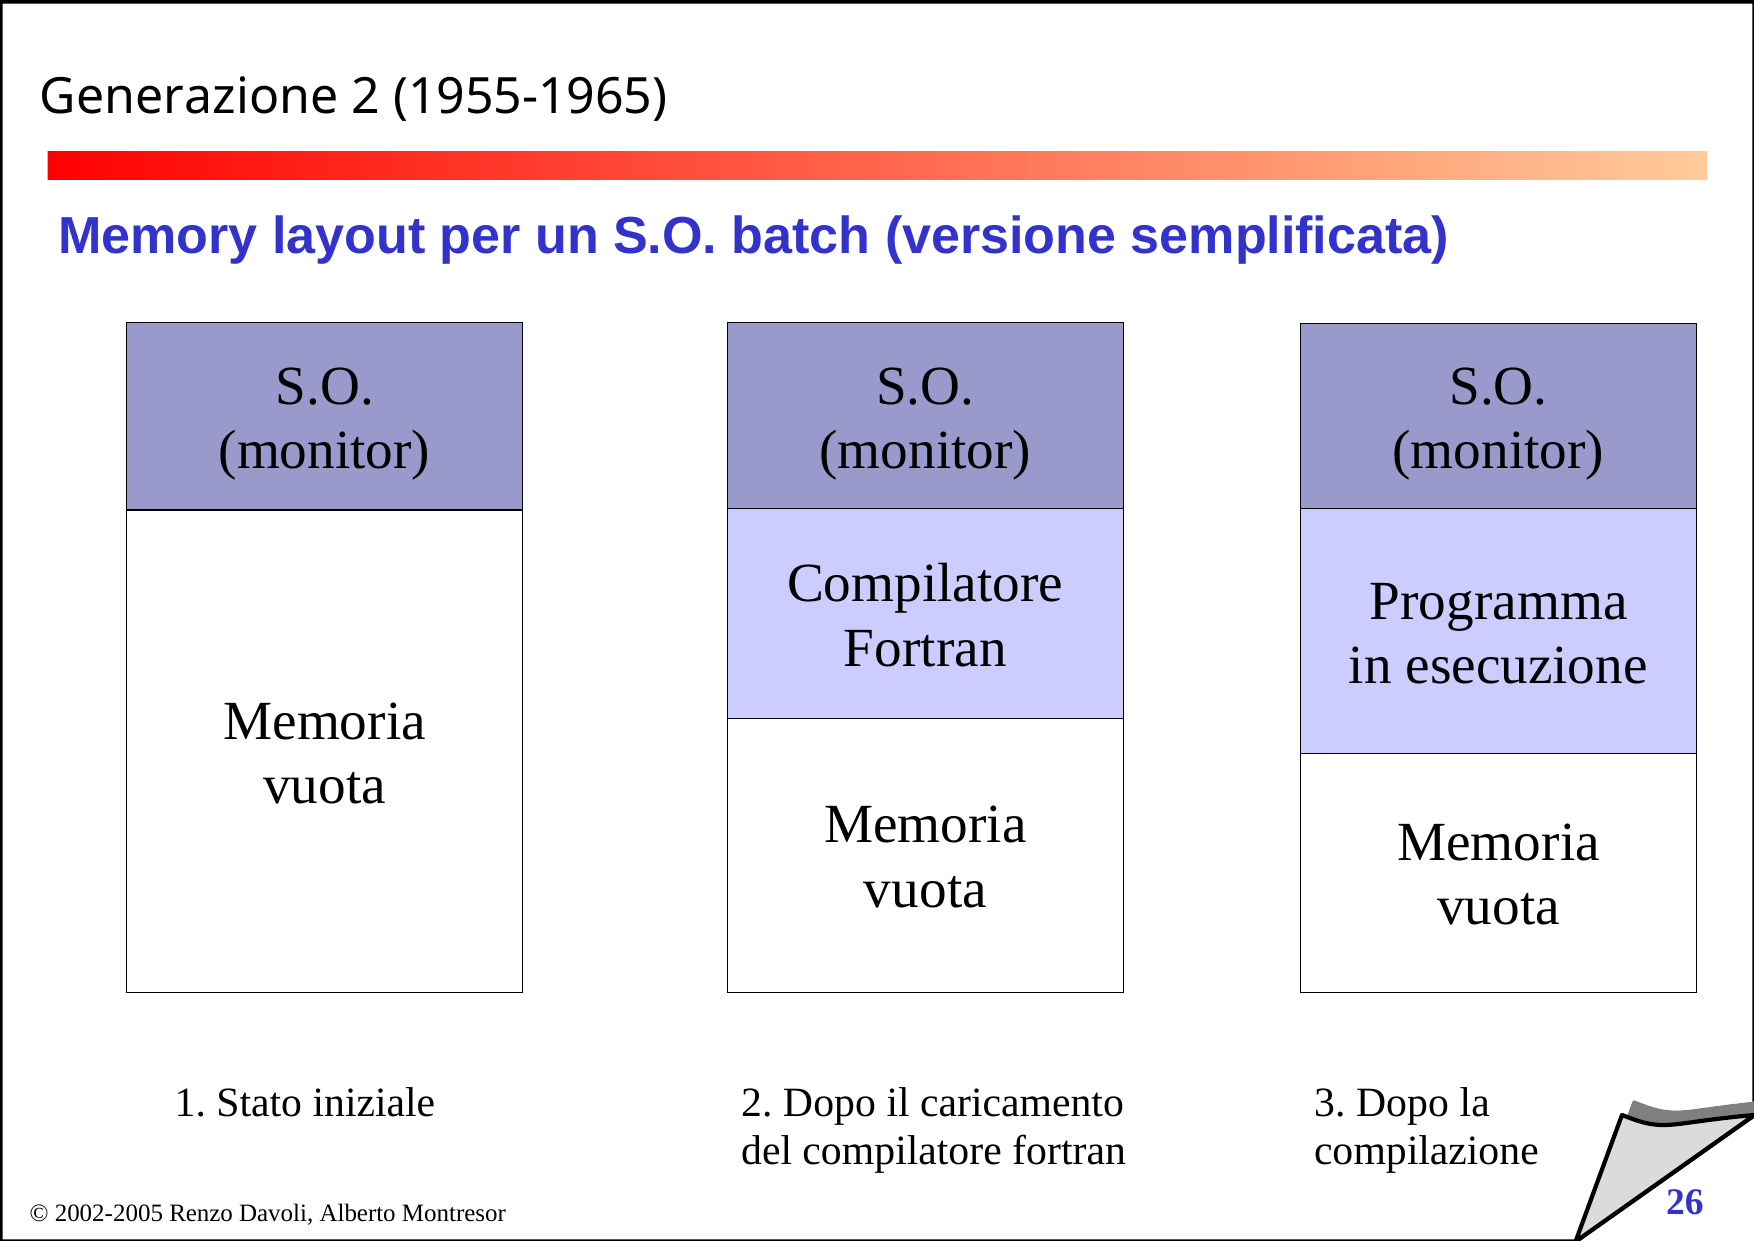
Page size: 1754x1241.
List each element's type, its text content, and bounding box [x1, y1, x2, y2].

text_box 1. Stato iniziale [174, 1076, 480, 1129]
text_box Programma in esecuzione [1300, 508, 1697, 754]
text_box Memoria vuota [727, 719, 1124, 993]
text_box S.O. (monitor) [1300, 323, 1697, 508]
text_box Memoria vuota [126, 510, 523, 993]
text_box Memoria vuota [1300, 754, 1697, 993]
text_box Compilatore Fortran [727, 508, 1124, 719]
list Memory layout per un S.O. batch (versione semplificata) [58, 206, 1696, 815]
text_box S.O. (monitor) [126, 322, 523, 510]
text_box 2. Dopo il caricamento del compilatore fortran [740, 1076, 1192, 1183]
text_box 3. Dopo la compilazione [1314, 1076, 1590, 1183]
text_box S.O. (monitor) [727, 322, 1124, 508]
title Generazione 2 (1955-1965) [40, 49, 1713, 144]
